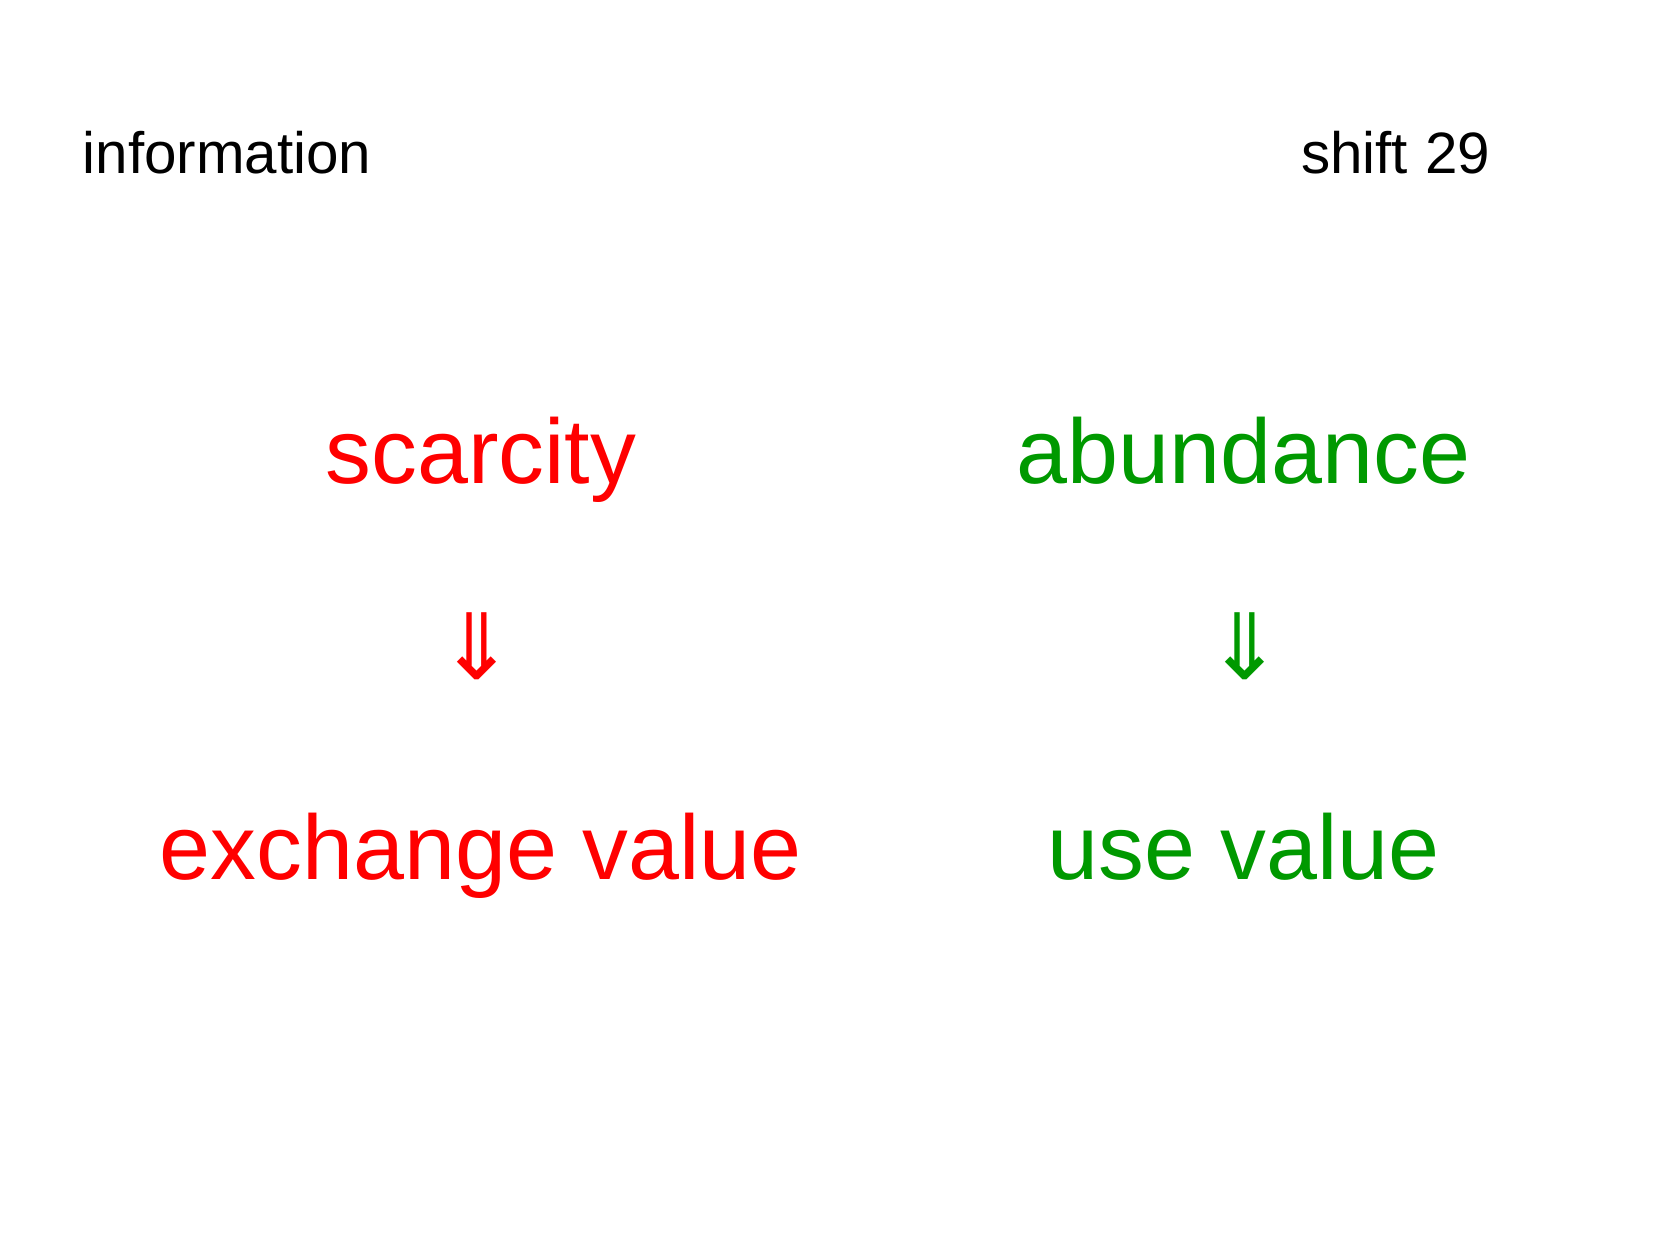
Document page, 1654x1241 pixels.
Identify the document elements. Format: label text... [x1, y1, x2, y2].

title ⇓ [156, 540, 798, 748]
list abundance use value [845, 290, 1572, 1010]
title information [82, 49, 767, 257]
title ⇓ [924, 540, 1565, 748]
list scarcity exchange value [82, 290, 809, 1010]
title 29 [1425, 49, 1572, 257]
title shift [767, 49, 1409, 257]
